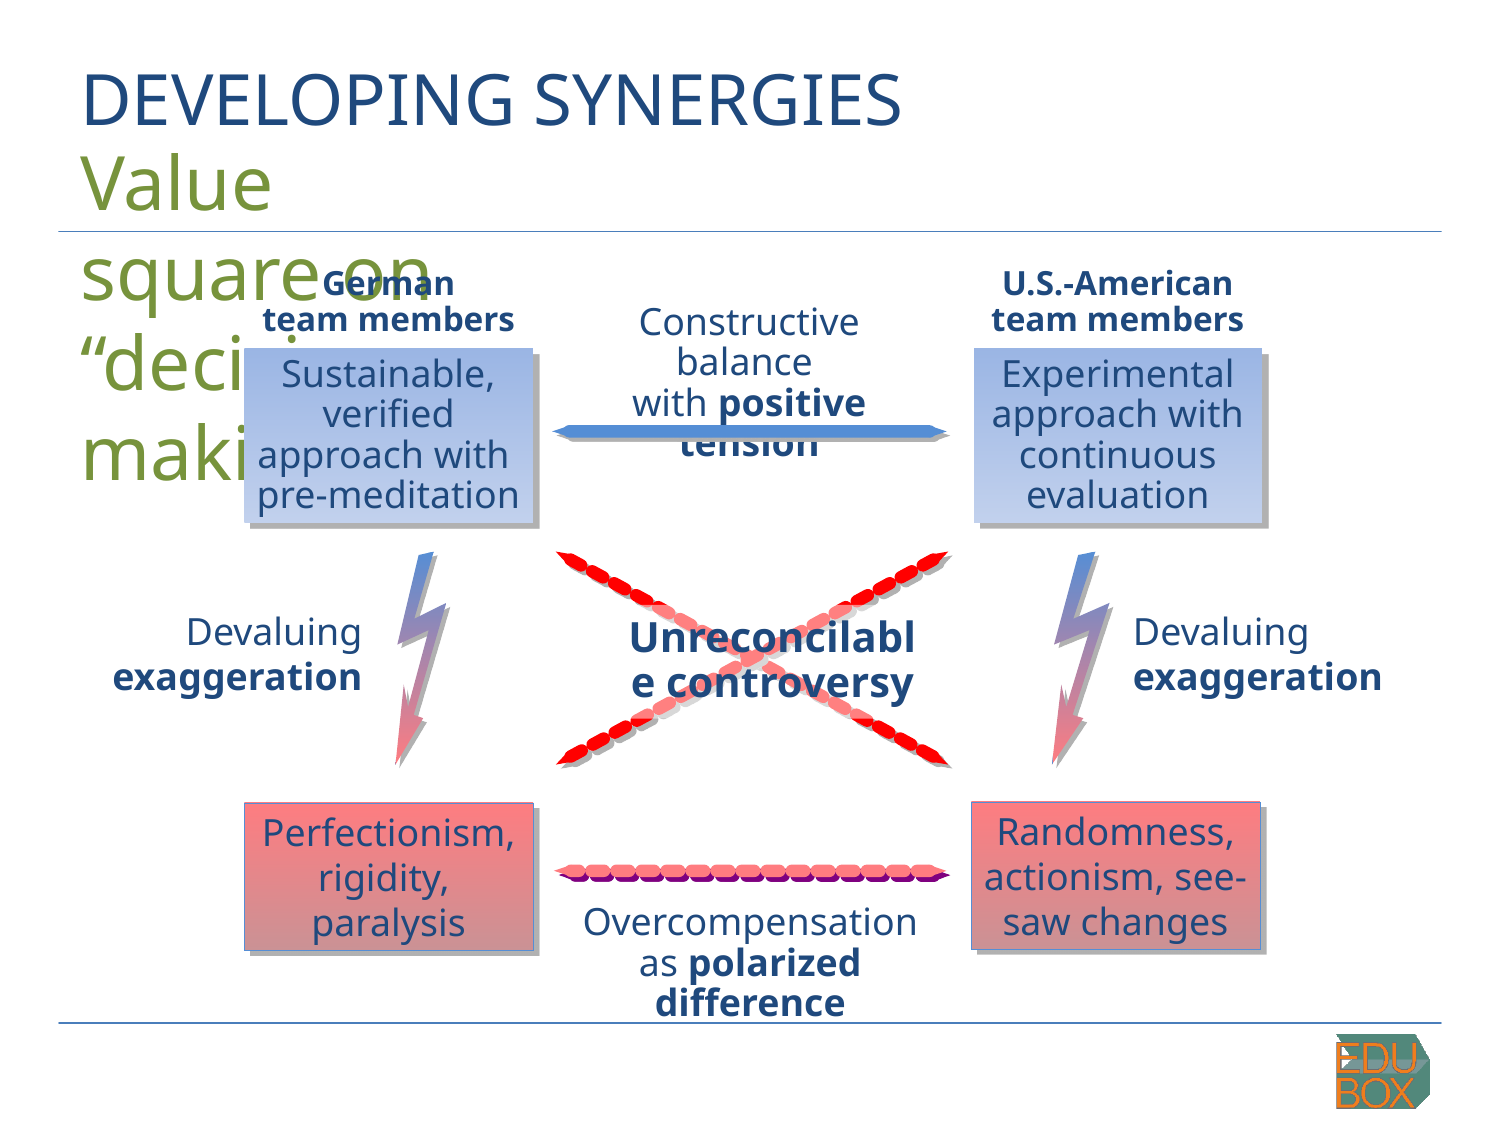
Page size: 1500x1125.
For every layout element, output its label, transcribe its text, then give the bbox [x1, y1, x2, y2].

text_box [395, 551, 447, 765]
list Value square on “decision making” [64, 153, 1436, 247]
text_box German team members [244, 267, 533, 339]
text_box Sustainable, verified approach with pre-meditation [244, 349, 533, 523]
title DEVELOPING SYNERGIES [64, 42, 1500, 153]
picture [1328, 1028, 1437, 1114]
text_box [1051, 551, 1110, 765]
text_box Devaluing exaggeration [1133, 608, 1388, 698]
text_box Overcompensation as polarized difference [572, 903, 928, 1025]
text_box Devaluing exaggeration [112, 608, 368, 698]
text_box Constructive balance with positive tension [571, 432, 927, 465]
text_box Unreconcilable controversy [618, 605, 927, 719]
text_box Constructive balance with positive tension [571, 303, 927, 431]
text_box Randomness, actionism, see-saw changes [971, 802, 1260, 949]
text_box Perfectionism, rigidity, paralysis [244, 803, 533, 950]
text_box Experimental approach with continuous evaluation [974, 349, 1262, 523]
text_box U.S.-American team members [962, 267, 1274, 339]
